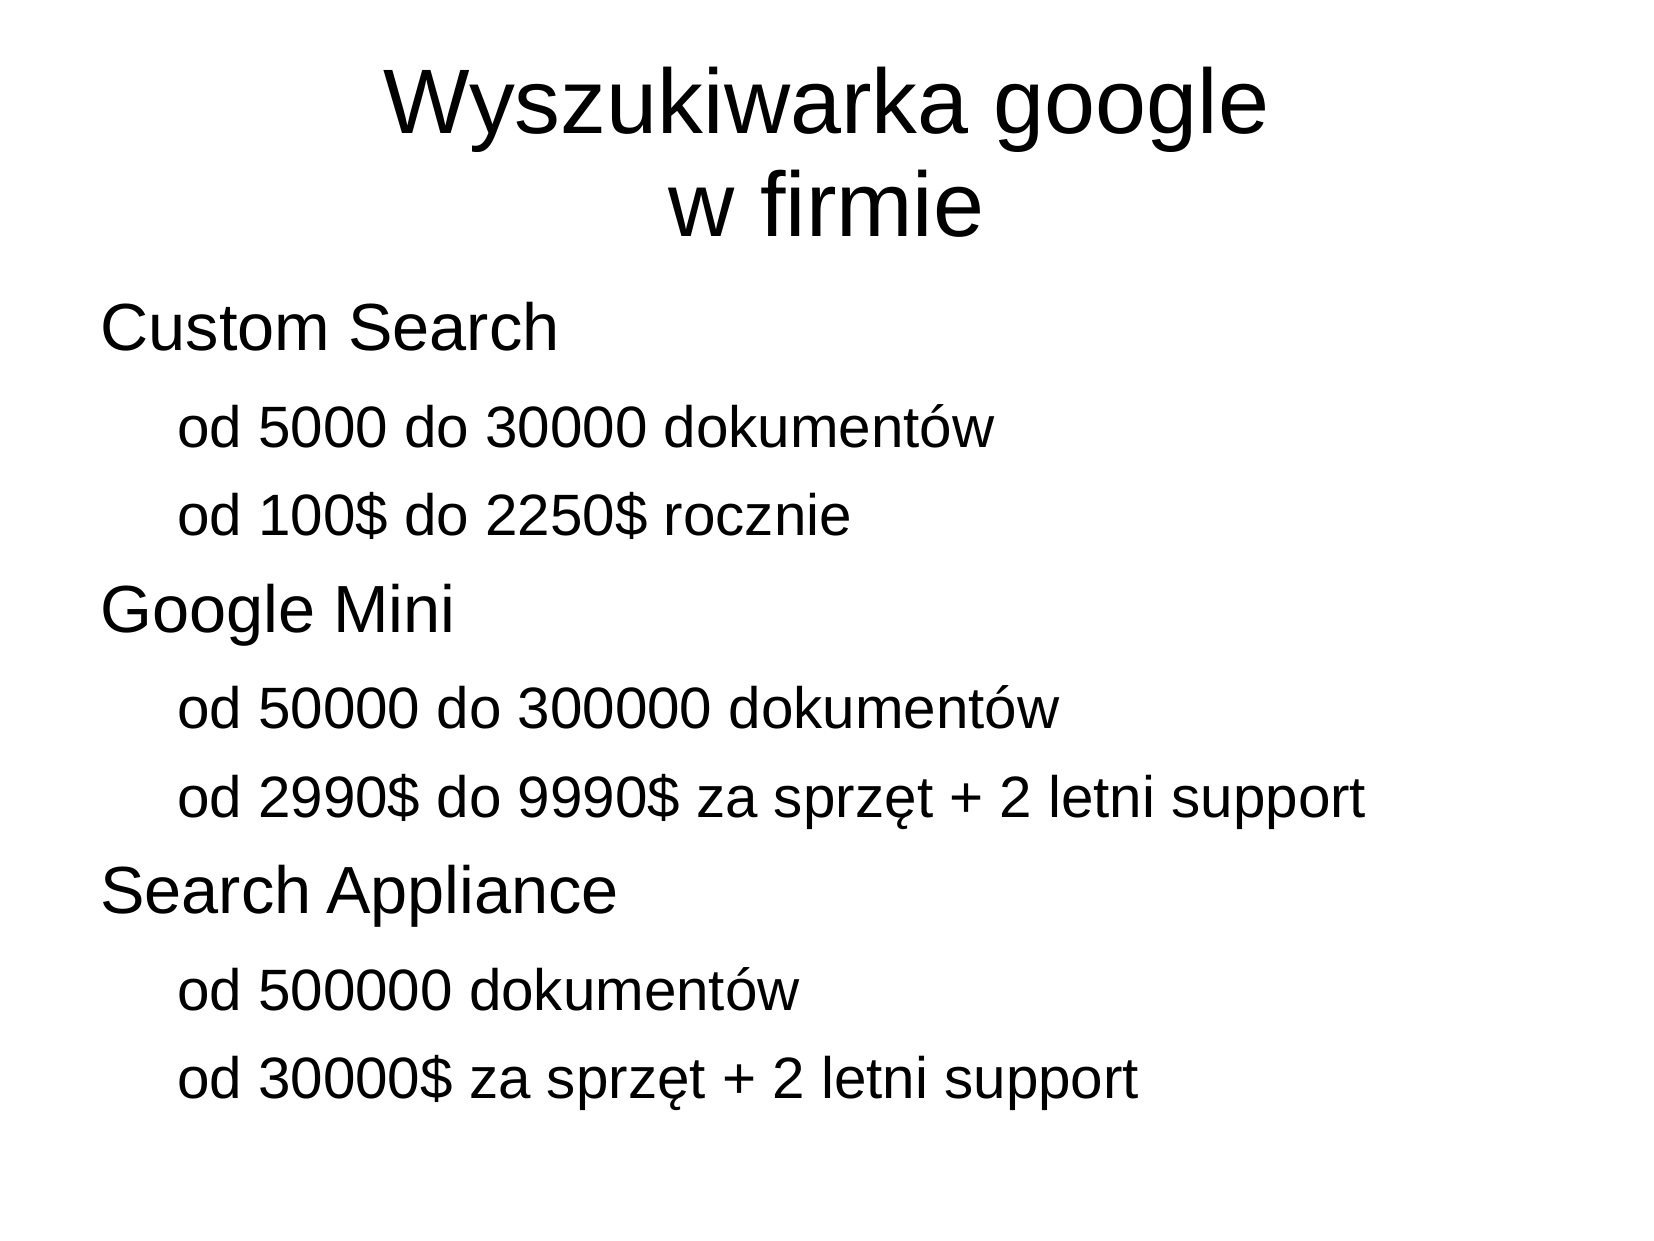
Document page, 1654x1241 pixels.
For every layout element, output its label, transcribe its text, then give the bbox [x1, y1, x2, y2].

title Wyszukiwarka google w firmie [82, 49, 1571, 257]
list Custom Search od 5000 do 30000 dokumentów od 100$ do 2250$ rocznie Google Mini od 50000 do 300000 dokumentów od 2990$ do 9990$ za sprzęt + 2 letni support Search Appliance od 500000 dokumentów od 30000$ za sprzęt + 2 letni support [82, 290, 1571, 1112]
